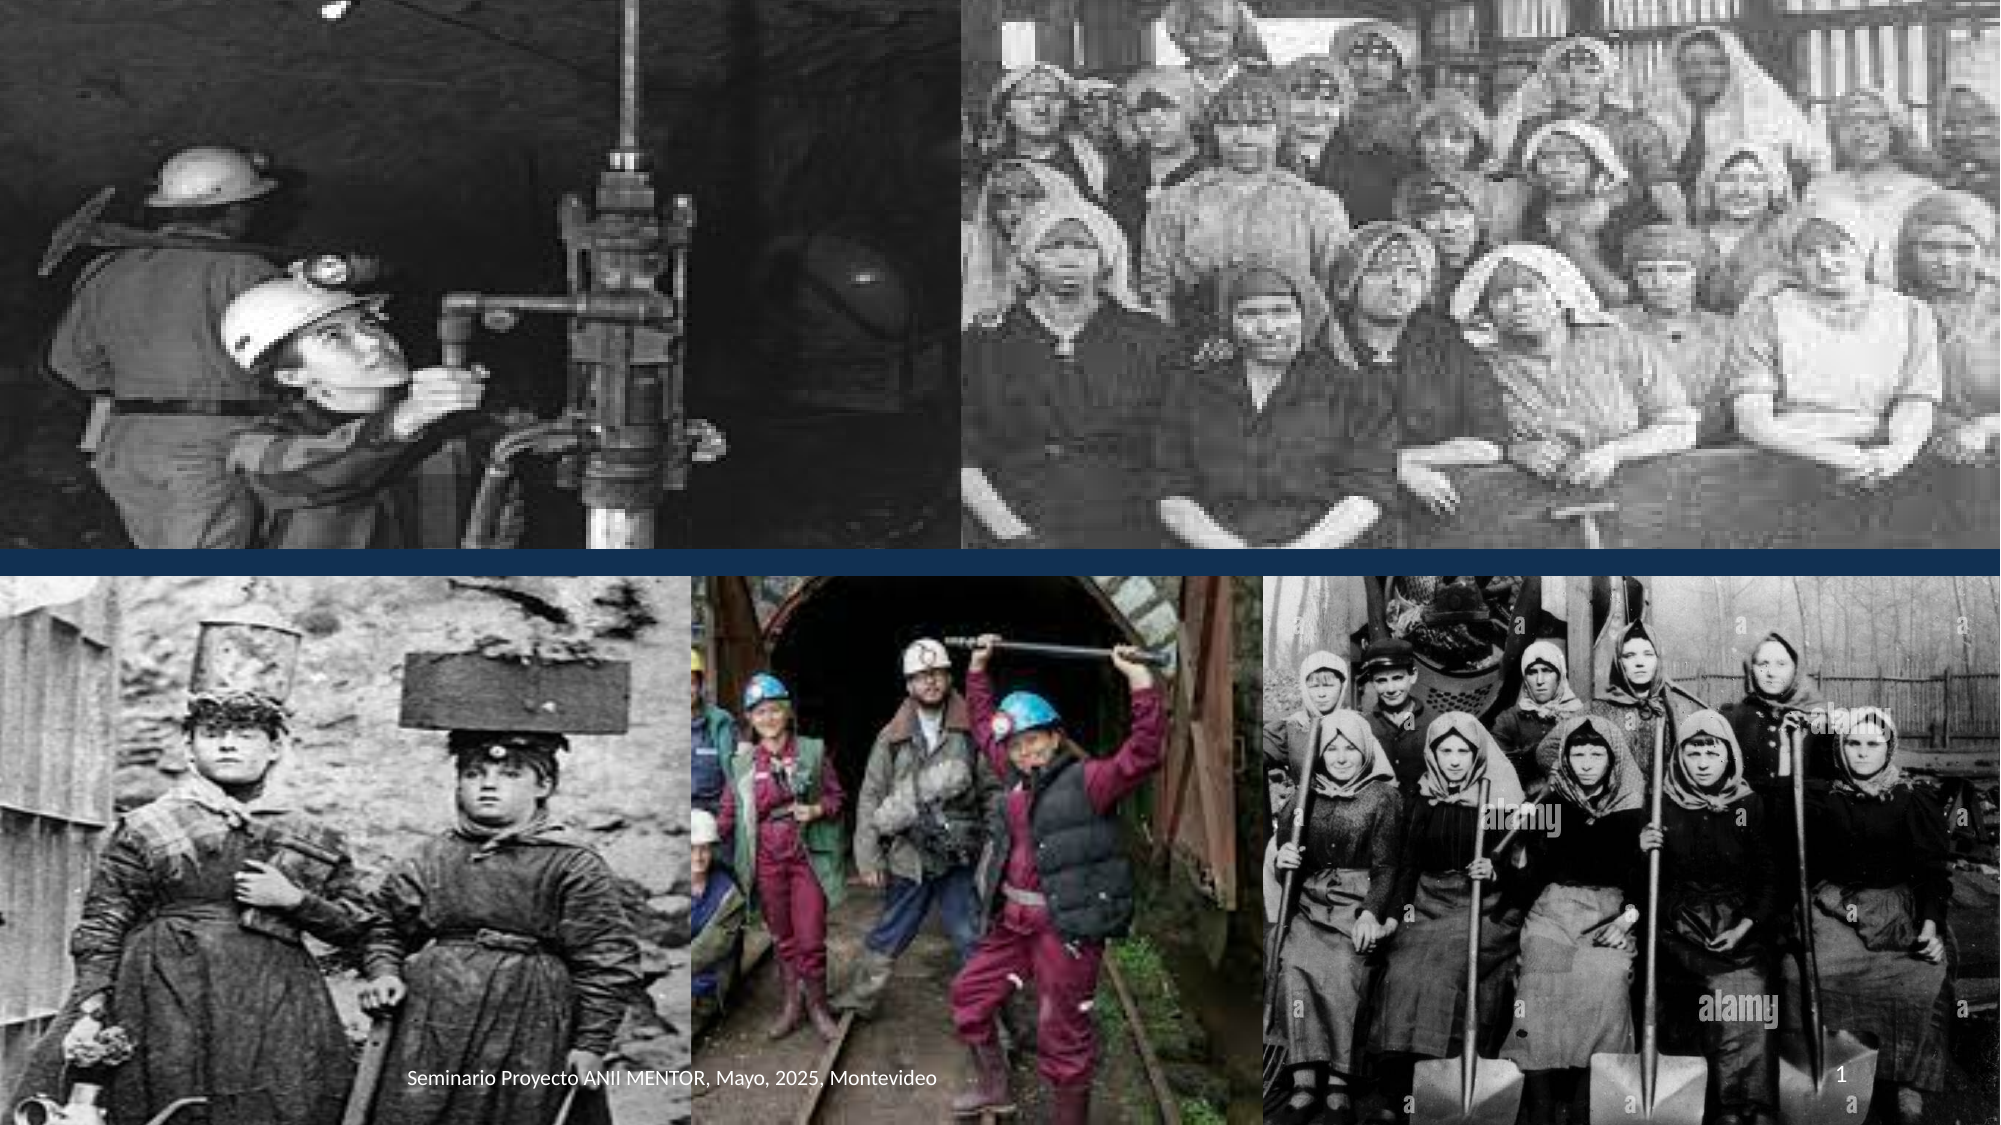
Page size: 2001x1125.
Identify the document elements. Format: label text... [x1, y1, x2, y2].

slide_number <number> [1738, 1042, 1863, 1103]
picture [0, 0, 2000, 549]
footer Seminario Proyecto ANII MENTOR, Mayo, 2025, Montevideo [111, 1060, 1239, 1120]
picture [0, 576, 2000, 1125]
